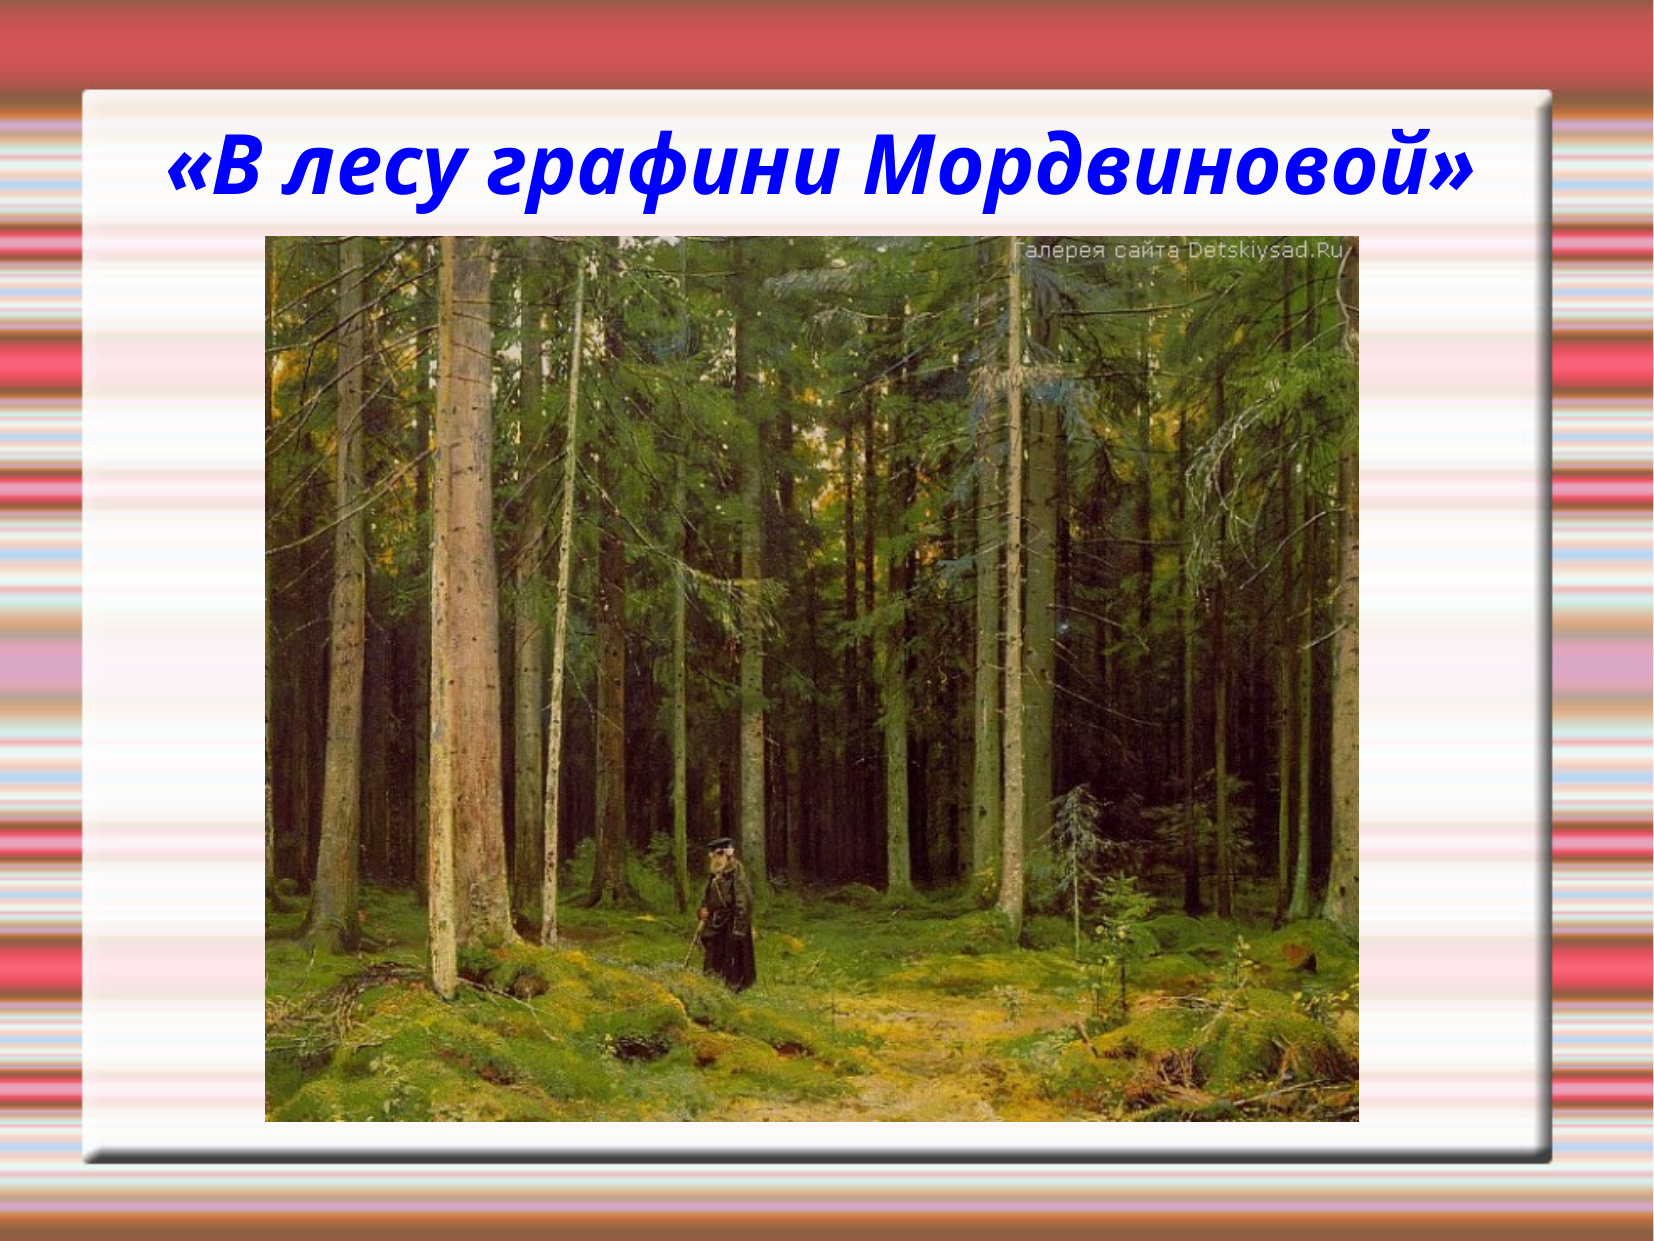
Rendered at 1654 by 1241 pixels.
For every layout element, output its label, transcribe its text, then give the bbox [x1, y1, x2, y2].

picture [0, 0, 1654, 1241]
title «В лесу графини Мордвиновой» [76, 59, 1565, 267]
